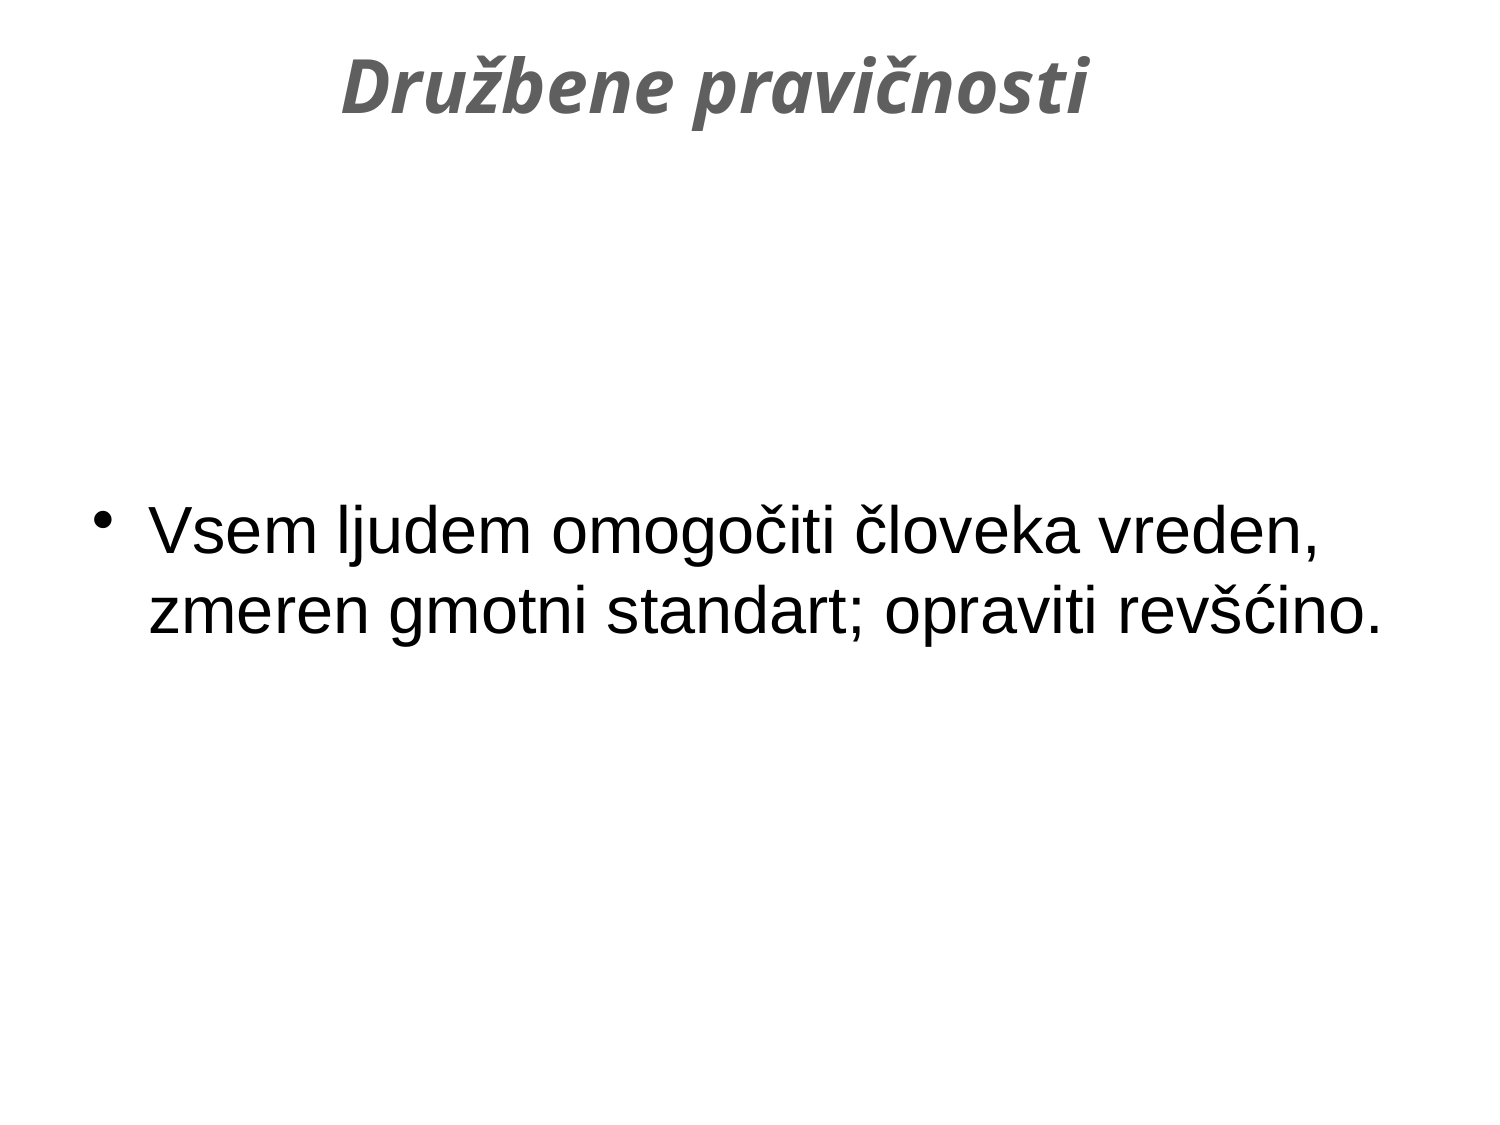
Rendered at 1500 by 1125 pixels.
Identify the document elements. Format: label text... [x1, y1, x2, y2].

text_box Družbene pravičnosti [183, 31, 1246, 220]
list Vsem ljudem omogočiti človeka vreden, zmeren gmotni standart; opraviti revšćino. [76, 479, 1427, 721]
